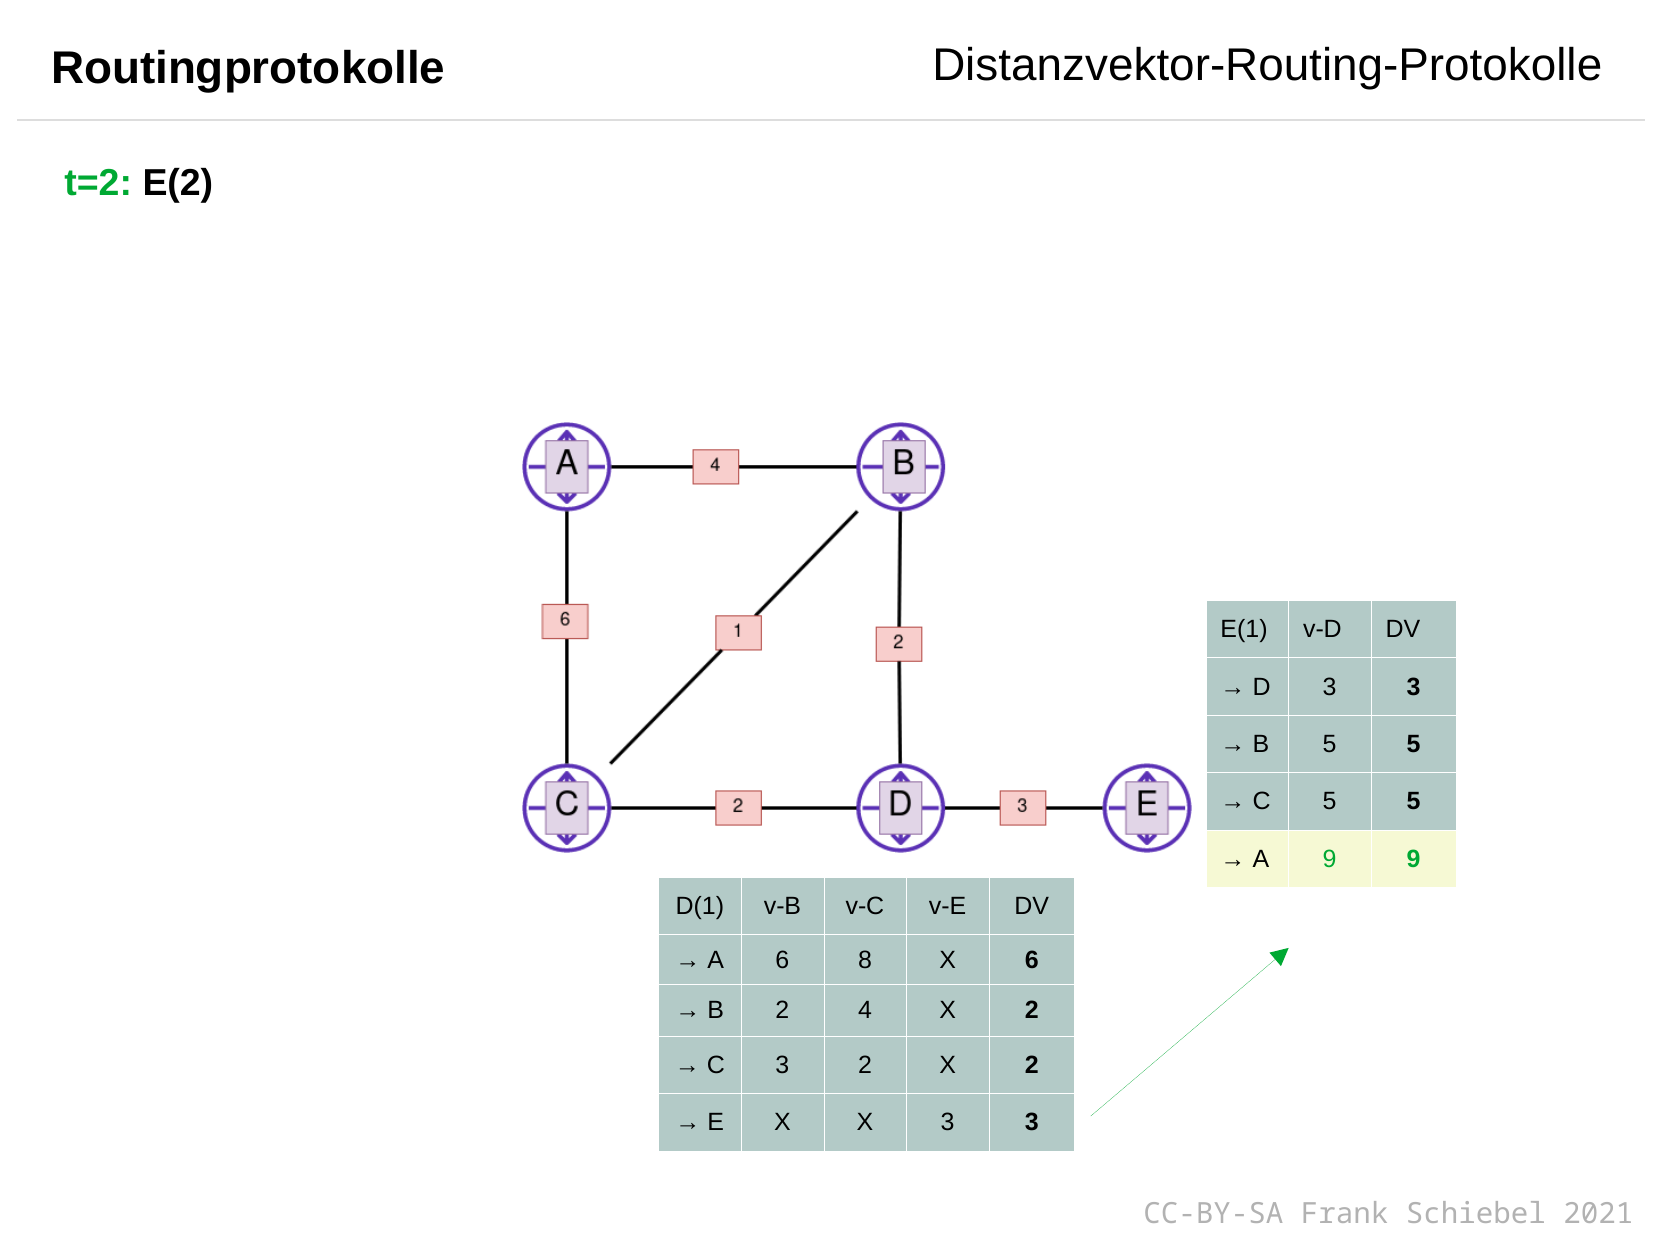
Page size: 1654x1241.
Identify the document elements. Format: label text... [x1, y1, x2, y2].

table_cell 6 [990, 935, 1074, 984]
table_cell → E [659, 1094, 741, 1151]
text_box t=2: E(2) [49, 153, 1554, 260]
table_header v-E [907, 878, 989, 934]
table_cell 5 [1372, 773, 1456, 830]
table_cell → A [659, 935, 741, 984]
table_header D(1) [659, 878, 741, 934]
table_cell → A [1207, 831, 1288, 887]
table_cell → C [659, 1037, 741, 1093]
table_cell 4 [825, 985, 906, 1036]
table_cell 2 [742, 985, 824, 1036]
table_cell X [907, 985, 989, 1036]
table_cell X [907, 1037, 989, 1093]
table_cell X [825, 1094, 906, 1151]
table_cell 2 [990, 985, 1074, 1036]
text_box Distanzvektor-Routing-Protokolle [904, 31, 1618, 98]
picture [522, 422, 1192, 853]
table_cell → C [1207, 773, 1288, 830]
table_cell 2 [990, 1037, 1074, 1093]
table_cell → B [659, 985, 741, 1036]
table_cell 2 [825, 1037, 906, 1093]
table_cell 3 [1289, 658, 1371, 715]
table_cell 5 [1372, 716, 1456, 772]
table_cell → D [1207, 658, 1288, 715]
table_cell 3 [1372, 658, 1456, 715]
table_cell 3 [907, 1094, 989, 1151]
text_box Routingprotokolle [36, 35, 550, 102]
table_header DV [990, 878, 1074, 934]
table_cell 8 [825, 935, 906, 984]
table_header v-C [825, 878, 906, 934]
table_header v-D [1289, 601, 1371, 657]
table_cell 9 [1289, 831, 1371, 887]
table_header v-B [742, 878, 824, 934]
table_cell X [907, 935, 989, 984]
table_cell 5 [1289, 716, 1371, 772]
table_cell 5 [1289, 773, 1371, 830]
table_cell → B [1207, 716, 1288, 772]
table_cell 3 [742, 1037, 824, 1093]
table_header E(1) [1207, 601, 1288, 657]
table_cell 3 [990, 1094, 1074, 1151]
table_cell 6 [742, 935, 824, 984]
table_header DV [1372, 601, 1456, 657]
table_cell 9 [1372, 831, 1456, 887]
table_cell X [742, 1094, 824, 1151]
